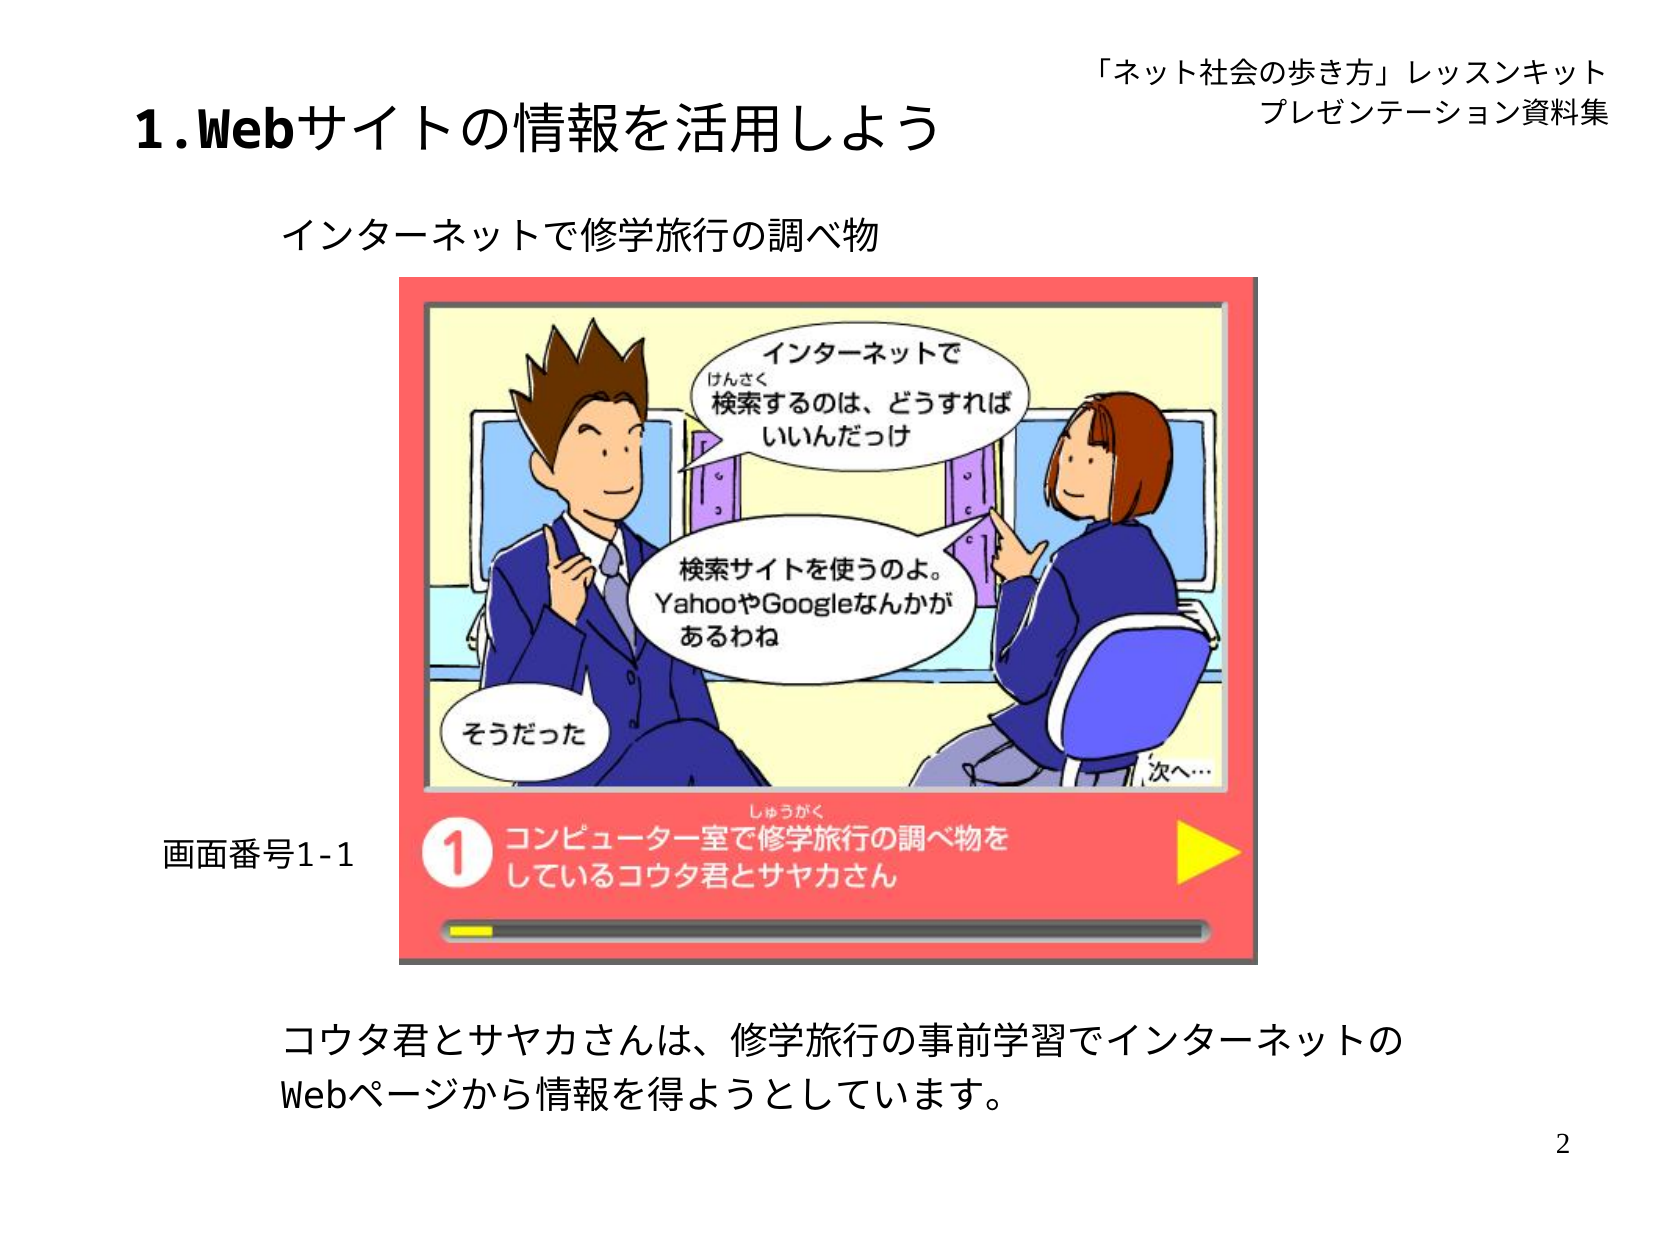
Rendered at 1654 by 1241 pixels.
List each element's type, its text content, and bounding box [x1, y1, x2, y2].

picture [399, 277, 1258, 965]
text_box インターネットで修学旅行の調べ物 [265, 206, 945, 267]
text_box コウタ君とサヤカさんは、修学旅行の事前学習でインターネットのWebページから情報を得ようとしています。 [265, 1003, 1447, 1128]
text_box 画面番号1-1 [147, 826, 384, 882]
text_box 「ネット社会の歩き方」レッスンキット プレゼンテーション資料集 [1062, 44, 1625, 139]
text_box 1.Webサイトの情報を活用しよう [118, 88, 1093, 169]
